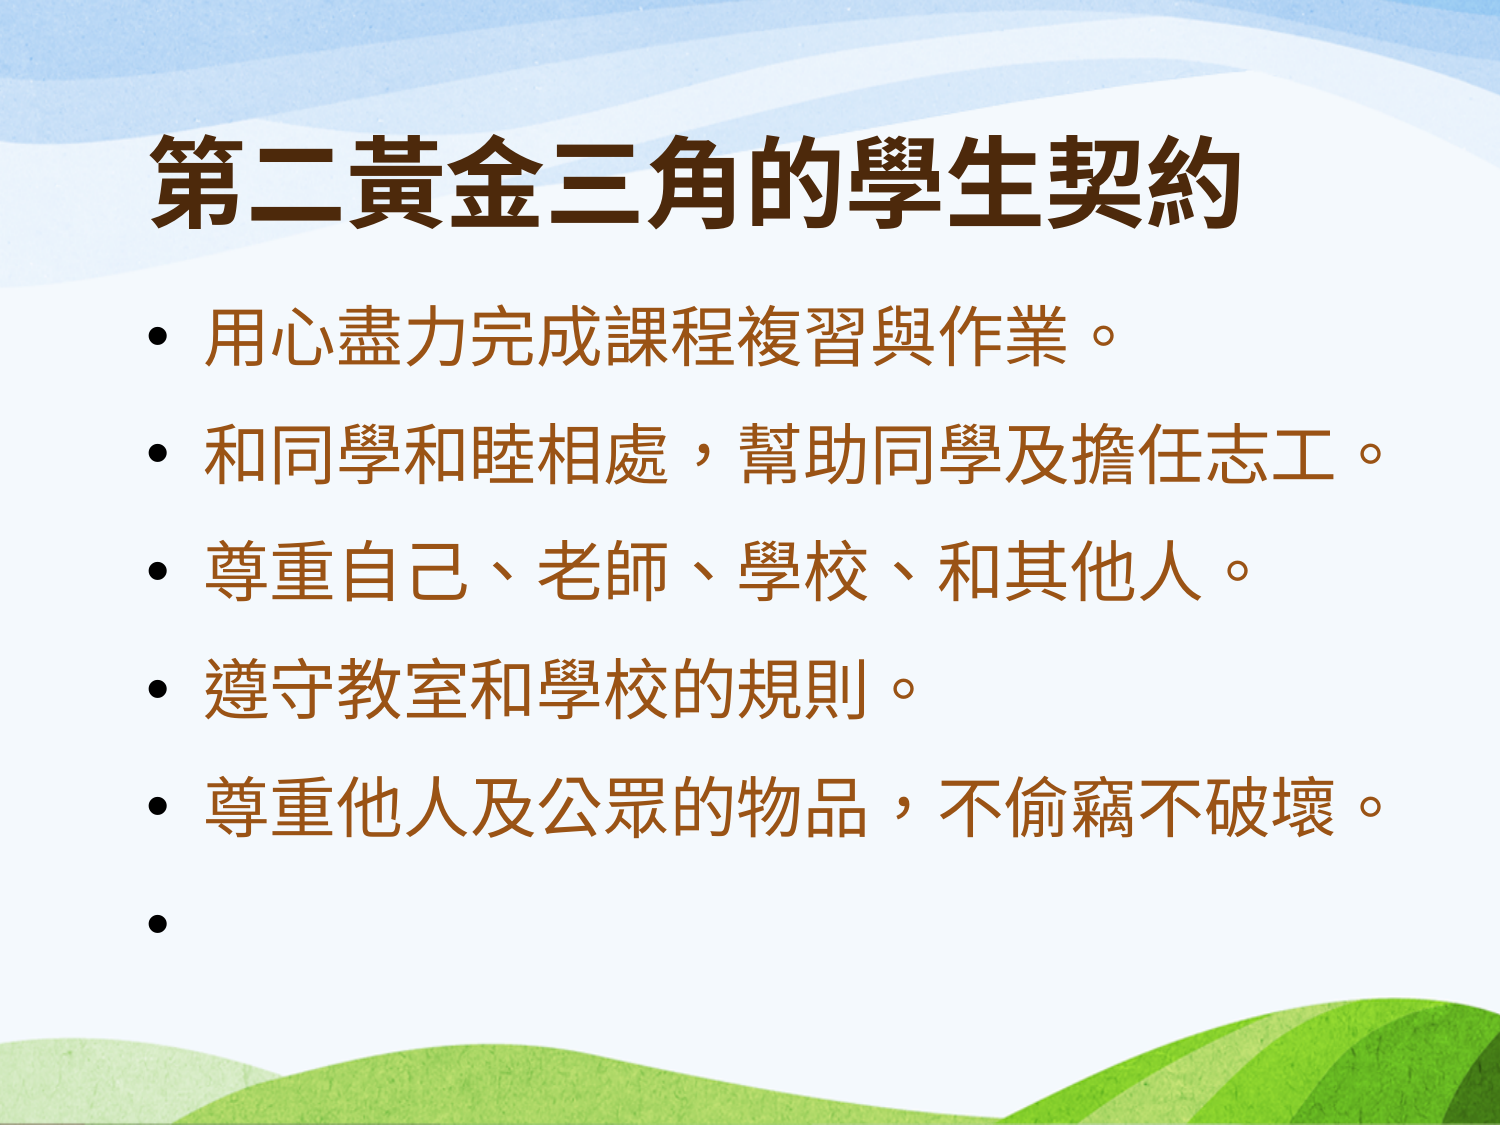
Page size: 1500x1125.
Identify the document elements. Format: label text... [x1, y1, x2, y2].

list 用心盡力完成課程複習與作業。 和同學和睦相處，幫助同學及擔任志工。 尊重自己、老師、學校、和其他人。 遵守教室和學校的規則。 尊重他人及公眾的物品，不偷竊不破壞。 [131, 287, 1369, 982]
title 第二黃金三角的學生契約 [131, 50, 1369, 251]
